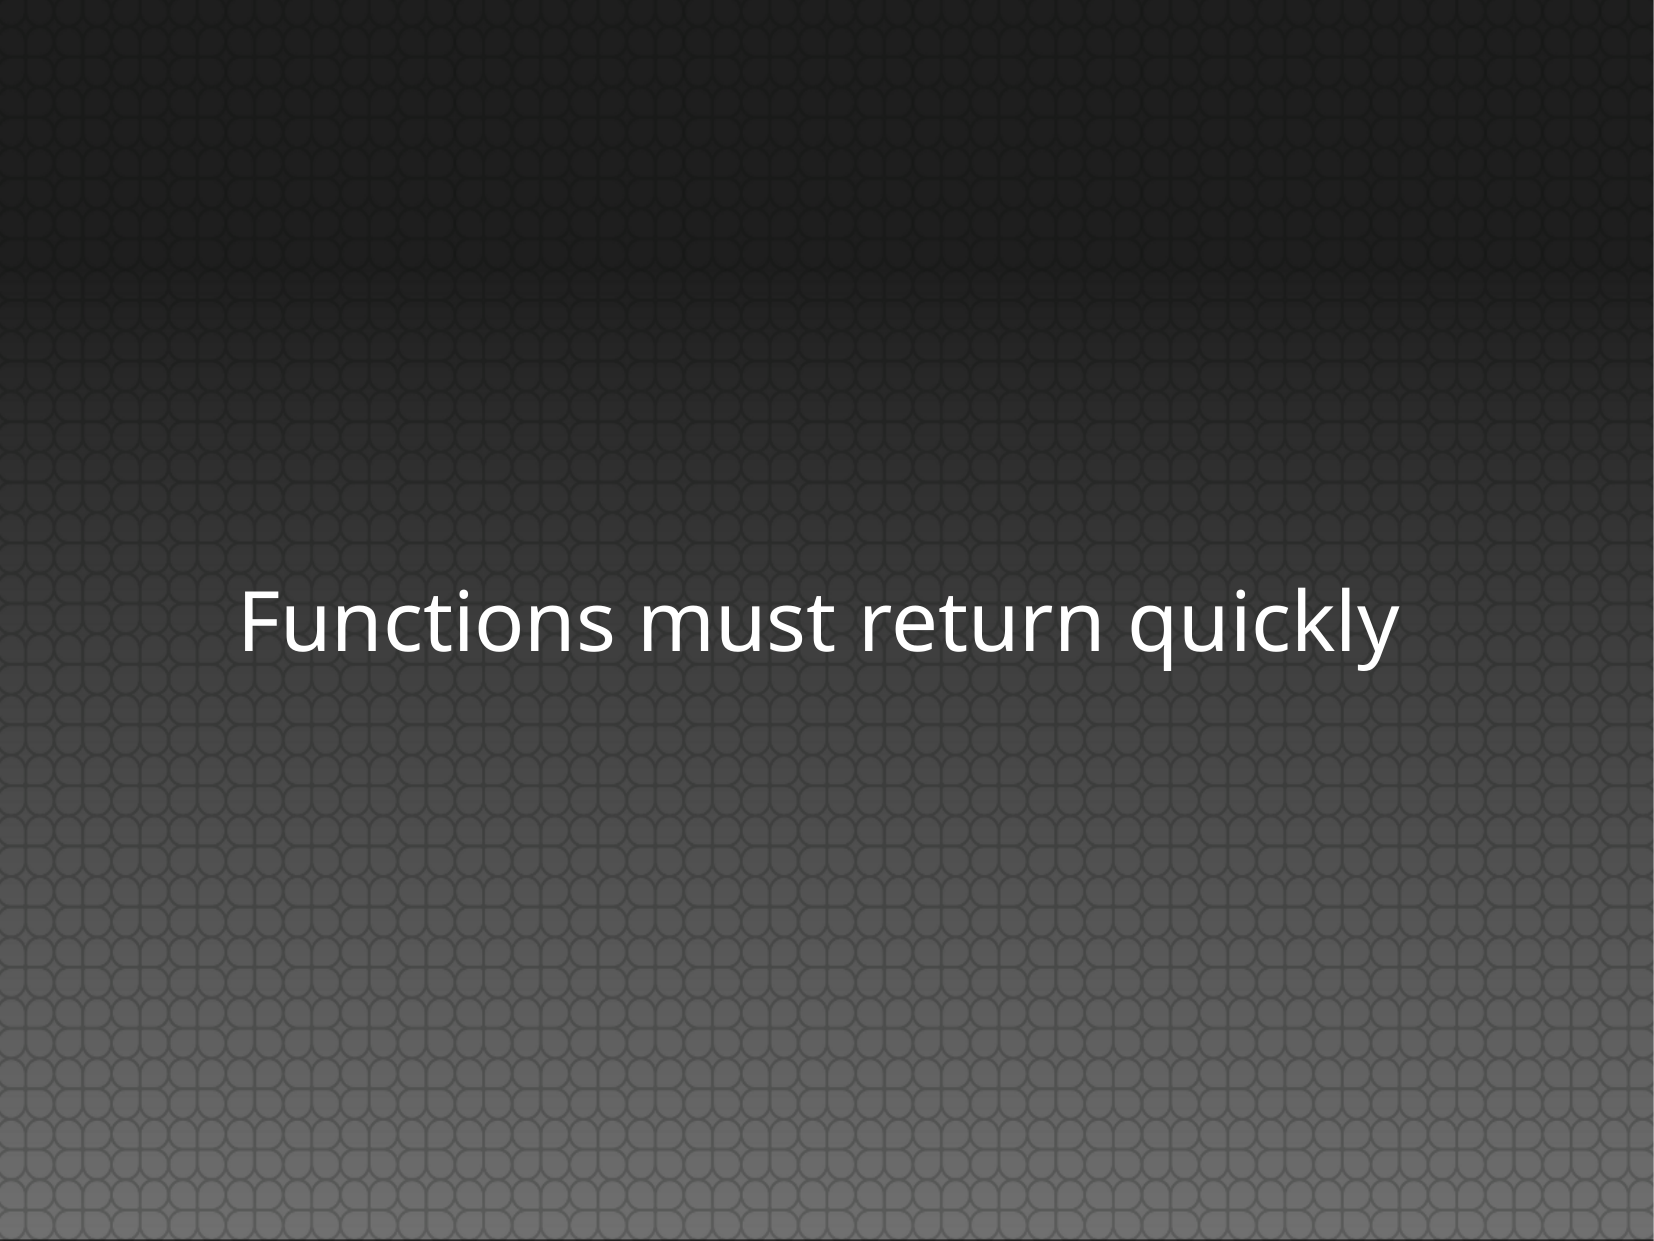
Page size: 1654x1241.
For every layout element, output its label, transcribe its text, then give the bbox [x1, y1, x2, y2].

picture [0, 0, 1654, 1241]
title Functions must return quickly [75, 525, 1564, 713]
